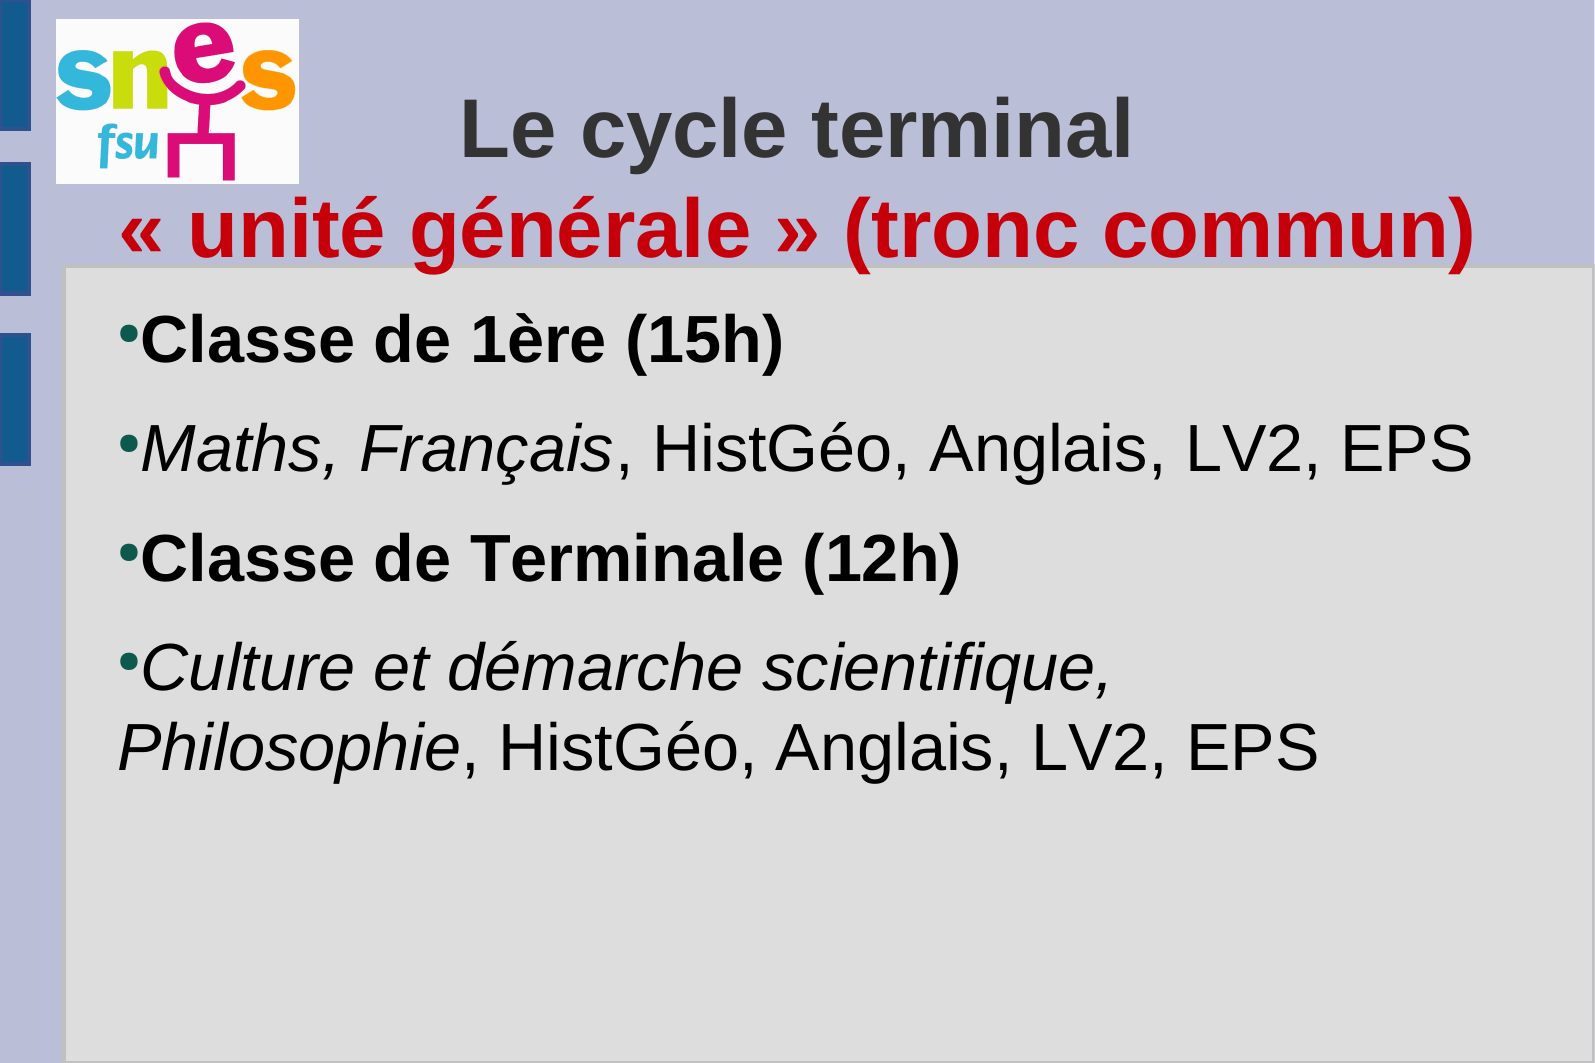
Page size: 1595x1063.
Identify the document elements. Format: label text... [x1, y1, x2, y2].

picture [56, 19, 299, 184]
list Classe de 1ère (15h) Maths, Français, HistGéo, Anglais, LV2, EPS Classe de Terminale (12h) Culture et démarche scientifique, Philosophie, HistGéo, Anglais, LV2, EPS [117, 295, 1479, 966]
title Le cycle terminal « unité générale » (tronc commun) [117, 73, 1479, 260]
